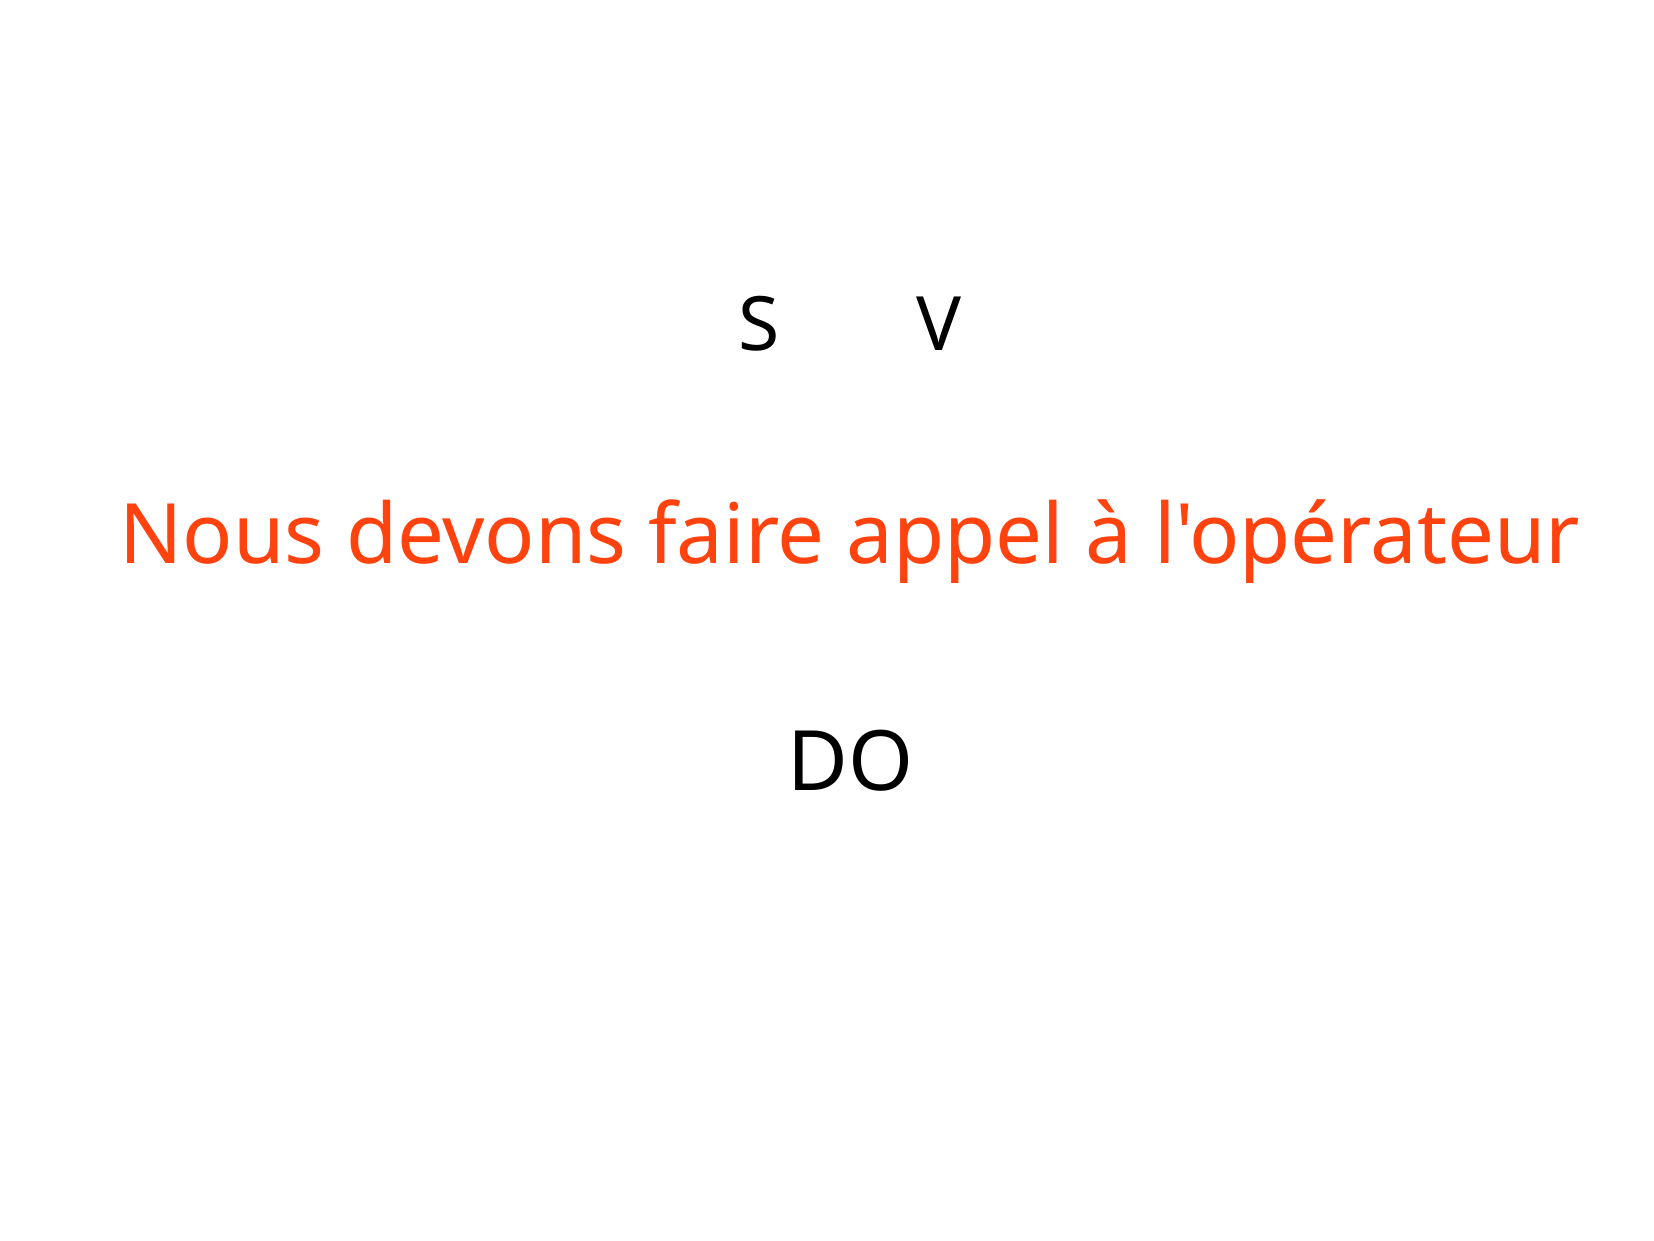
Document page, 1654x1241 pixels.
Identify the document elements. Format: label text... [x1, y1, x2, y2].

text_box S V Nous devons faire appel à l'opérateur DO [59, 35, 1642, 1241]
